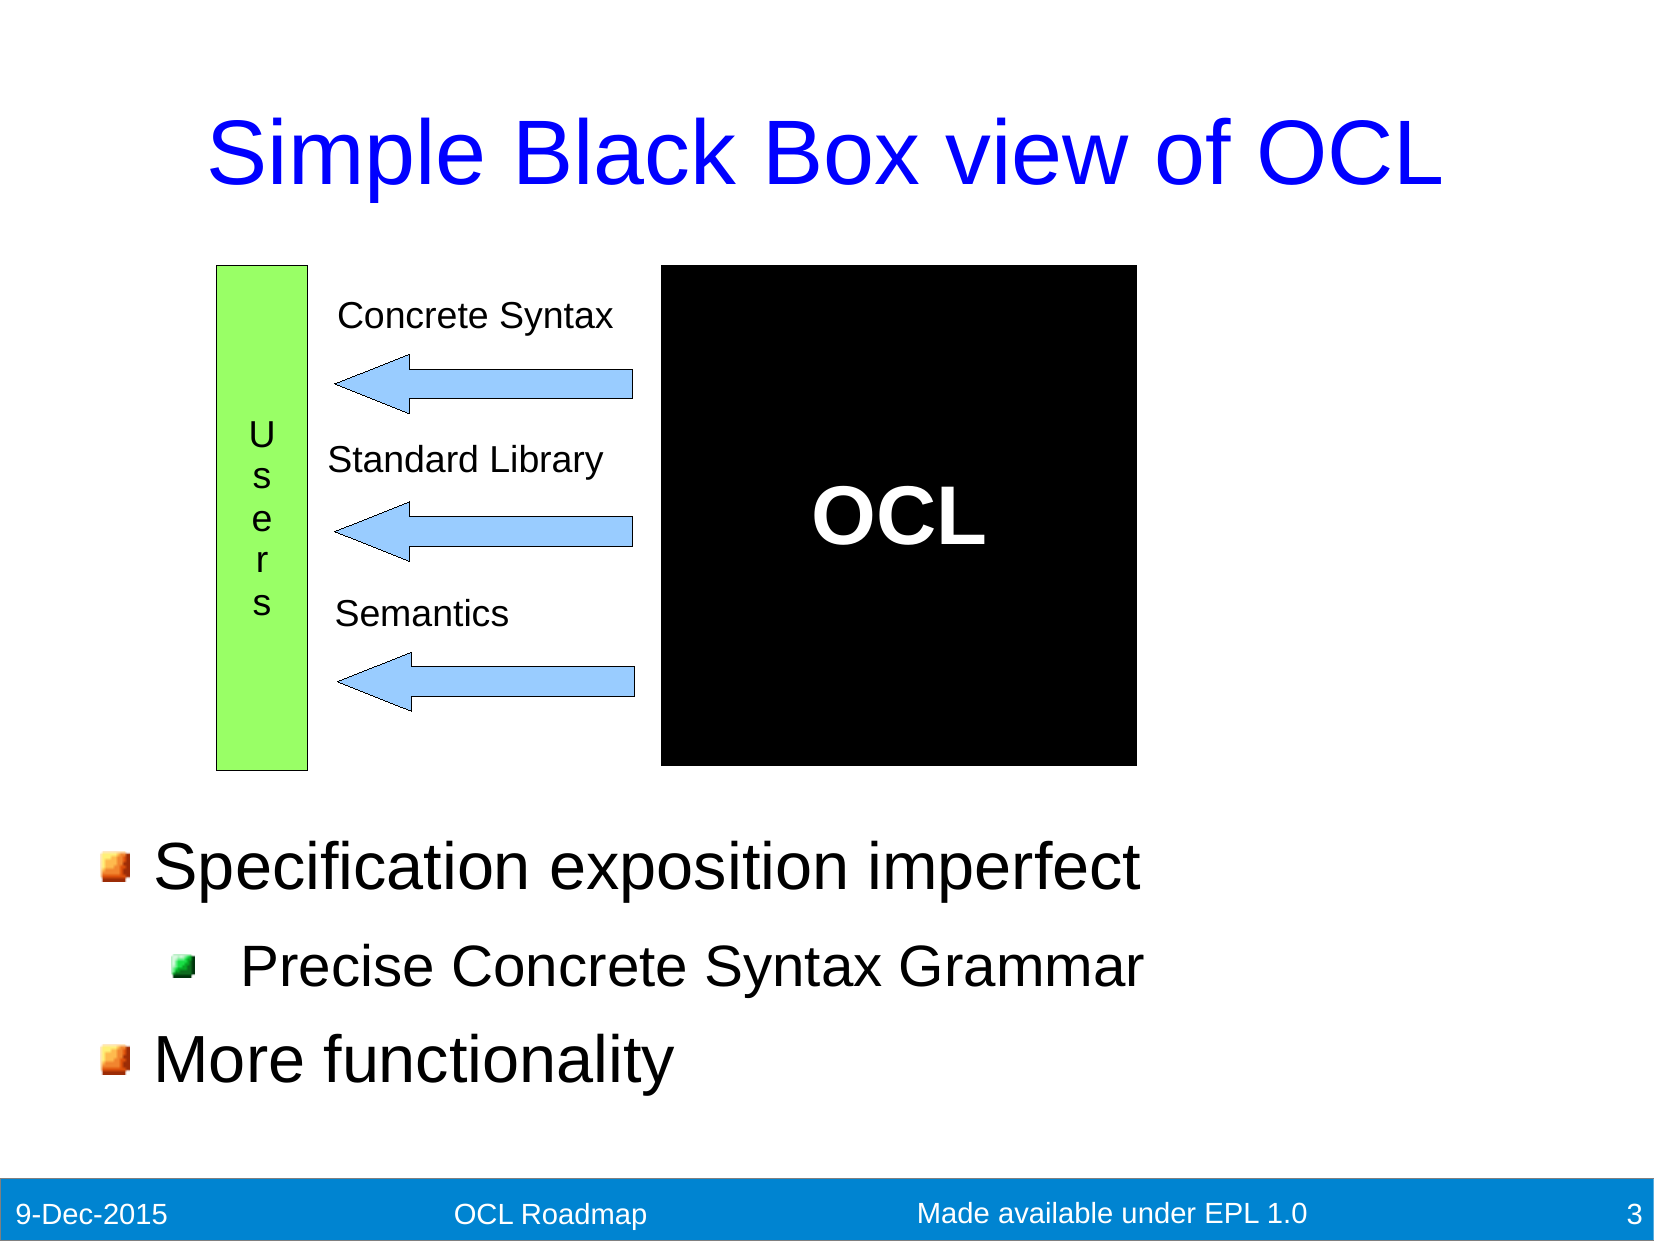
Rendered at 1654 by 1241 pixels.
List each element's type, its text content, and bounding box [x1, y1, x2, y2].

text_box U s e r s [216, 265, 308, 771]
text_box [334, 501, 633, 562]
title Simple Black Box view of OCL [82, 49, 1571, 257]
text_box Standard Library [312, 430, 650, 488]
list Specification exposition imperfect Precise Concrete Syntax Grammar More functionality [82, 829, 1571, 1109]
text_box OCL [661, 265, 1137, 766]
text_box [337, 652, 635, 712]
text_box Concrete Syntax [322, 287, 660, 345]
text_box Semantics [319, 585, 657, 643]
text_box [334, 354, 633, 414]
